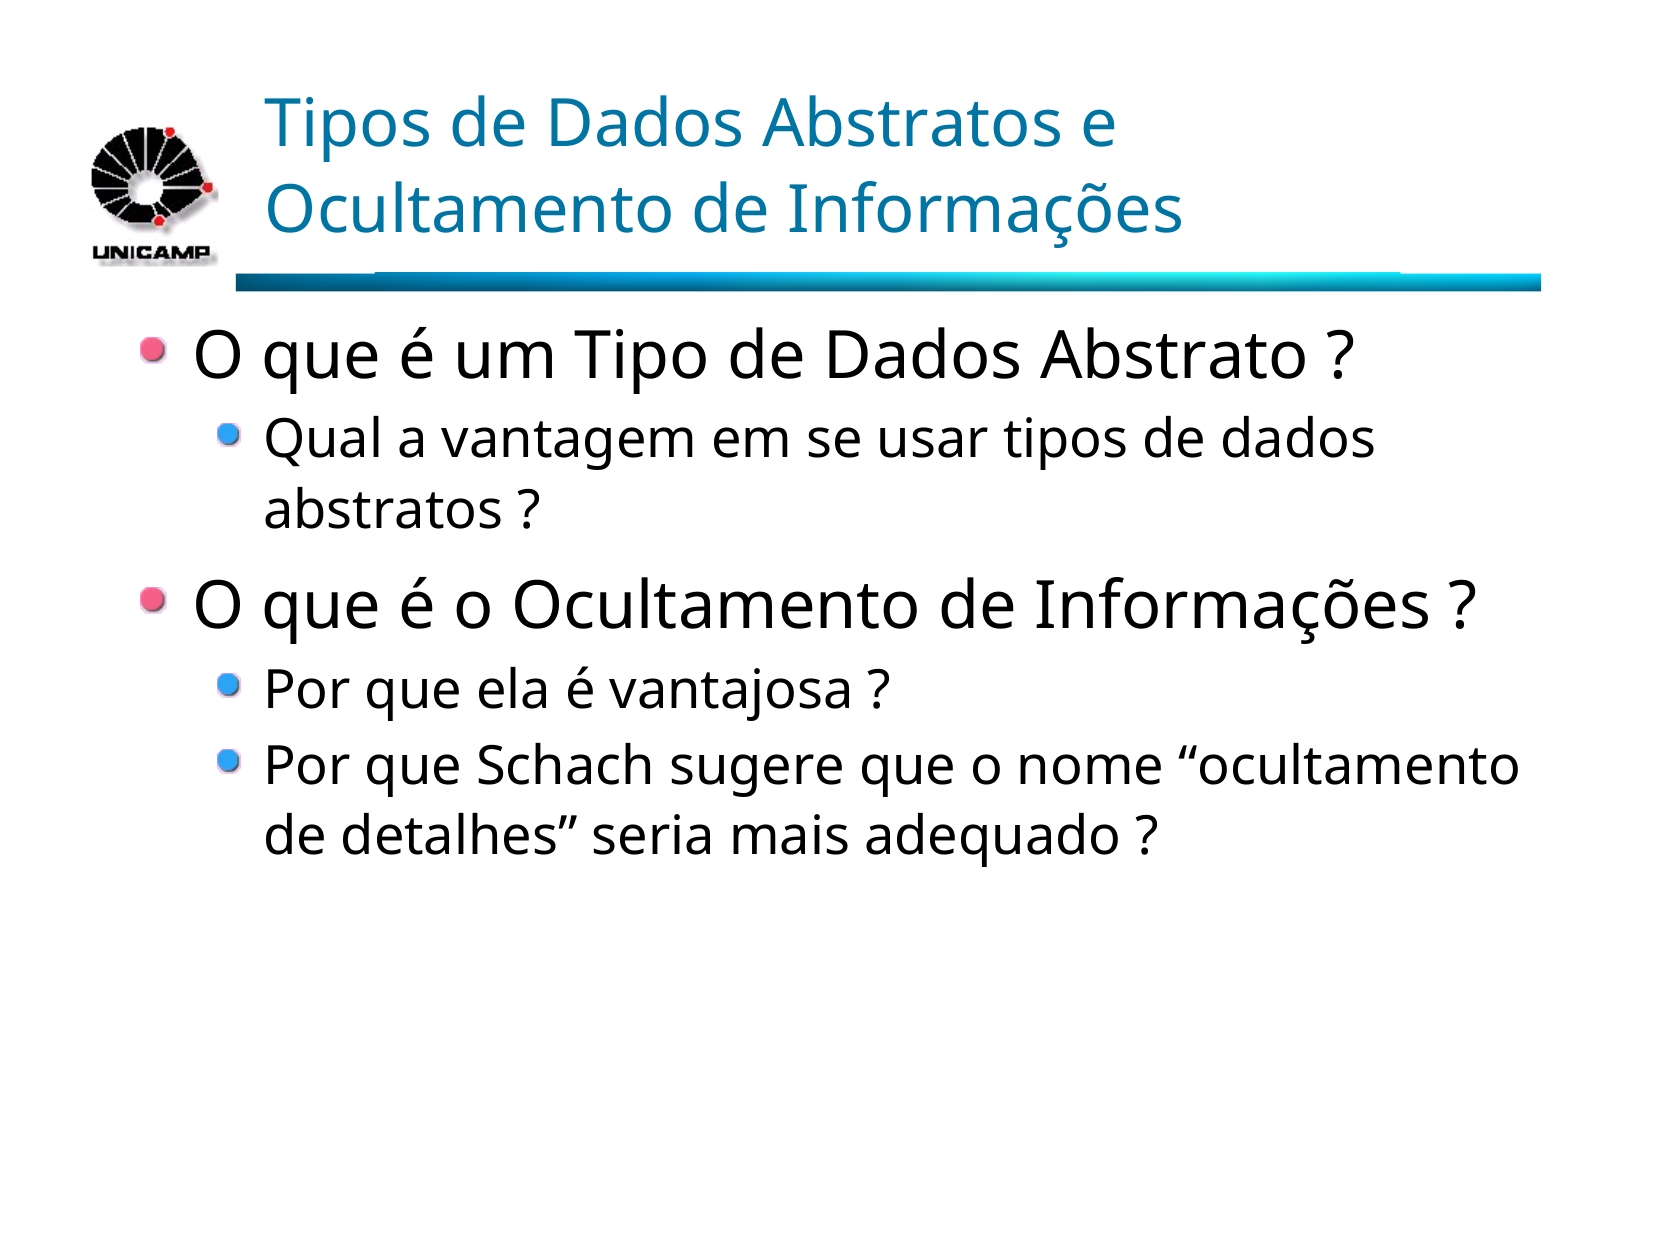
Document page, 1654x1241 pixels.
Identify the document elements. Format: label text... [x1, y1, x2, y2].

title Tipos de Dados Abstratos e Ocultamento de Informações [264, 57, 1534, 250]
list O que é um Tipo de Dados Abstrato ? Qual a vantagem em se usar tipos de dados abstratos ? O que é o Ocultamento de Informações ? Por que ela é vantajosa ? Por que Schach sugere que o nome “ocultamento de detalhes” seria mais adequado ? [121, 309, 1534, 1167]
picture [125, 272, 1654, 295]
